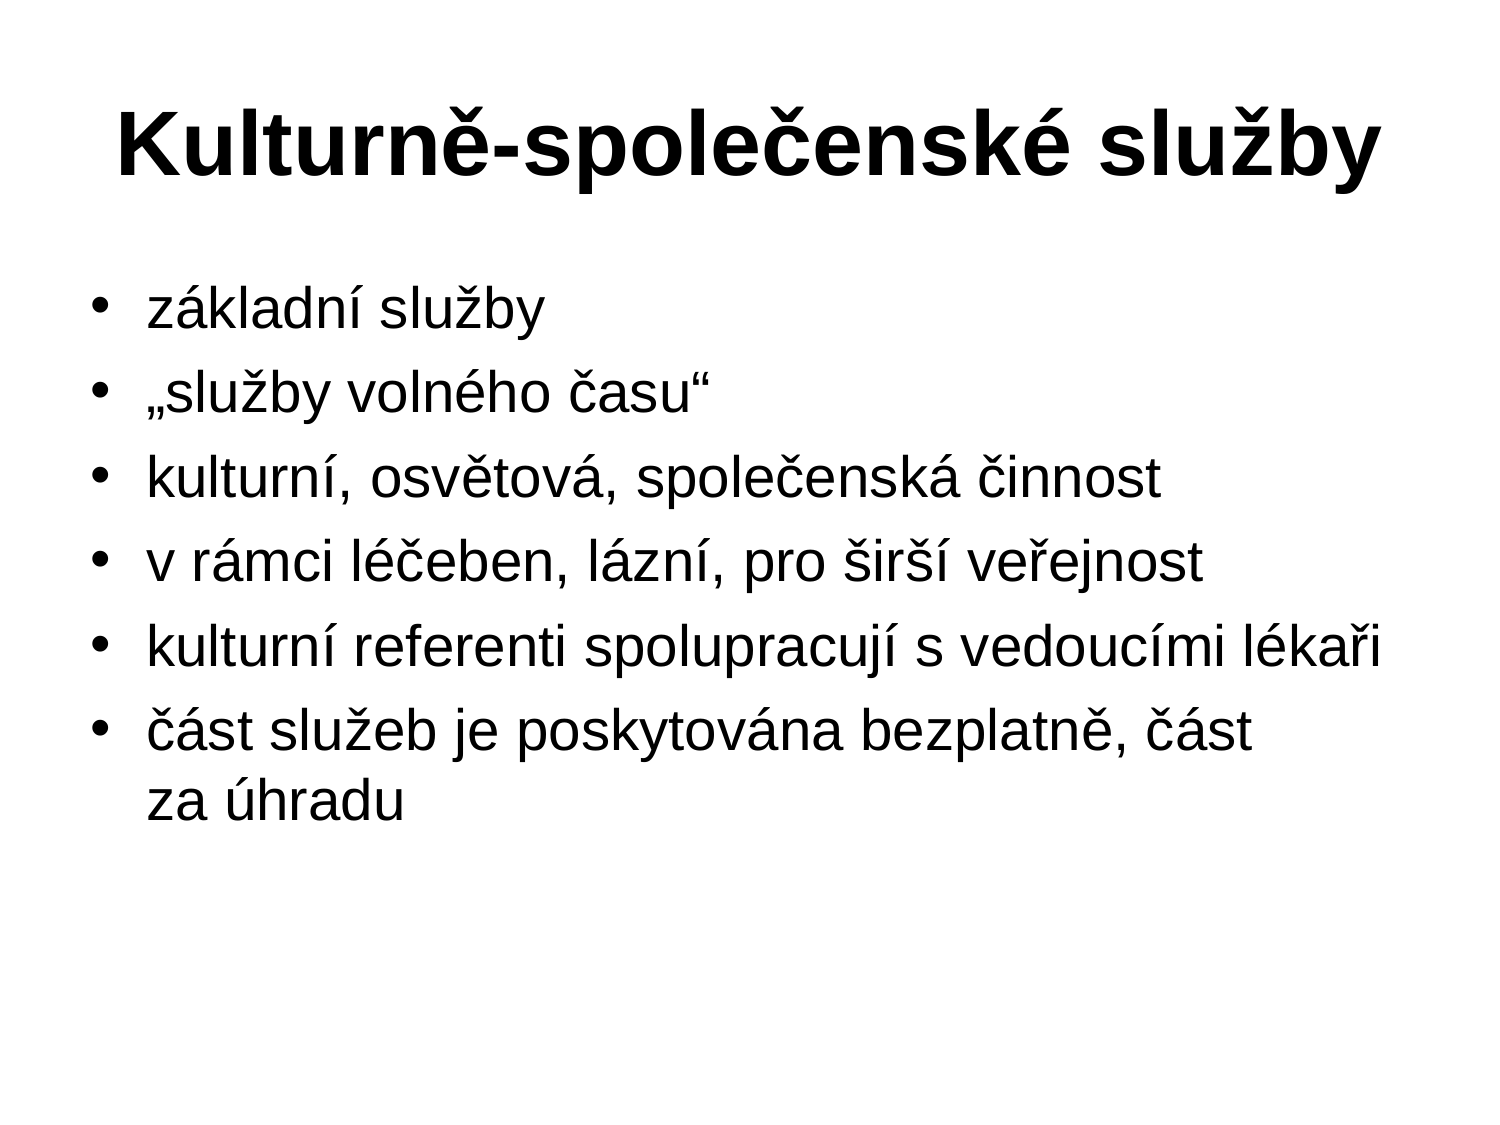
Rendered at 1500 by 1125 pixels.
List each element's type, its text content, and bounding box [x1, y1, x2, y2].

list základní služby „služby volného času“ kulturní, osvětová, společenská činnost v rámci léčeben, lázní, pro širší veřejnost kulturní referenti spolupracují s vedoucími lékaři část služeb je poskytována bezplatně, část za úhradu [75, 262, 1426, 1006]
title Kulturně-společenské služby [75, 45, 1426, 233]
